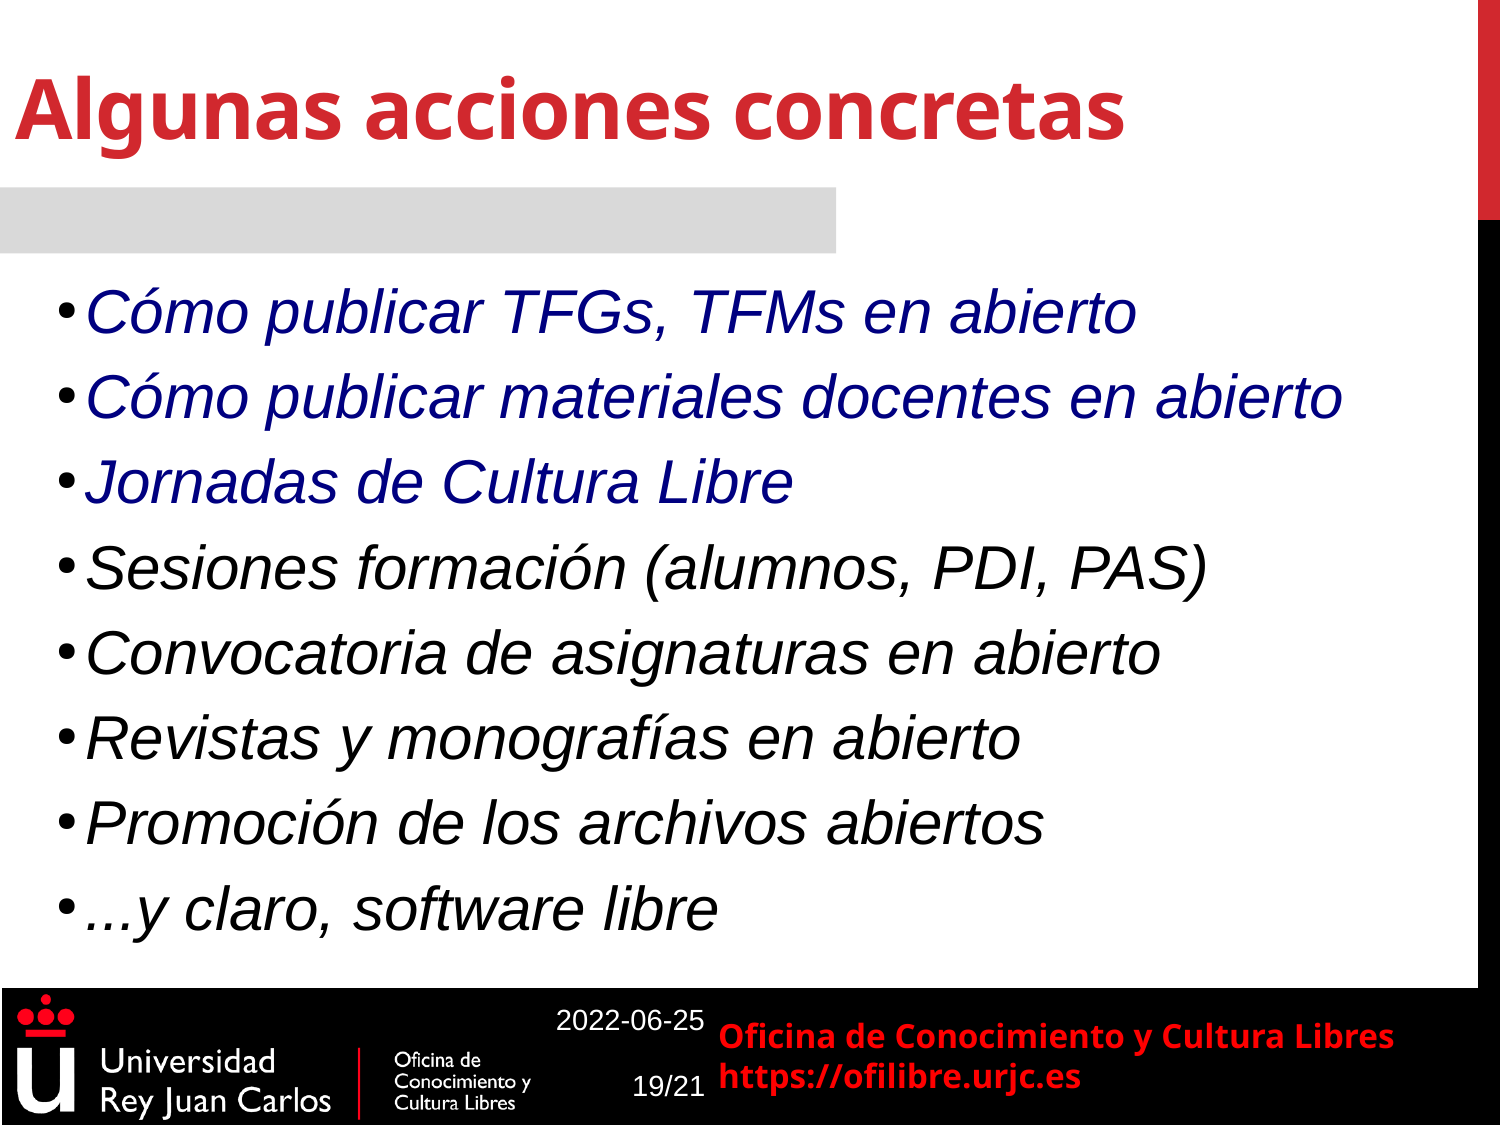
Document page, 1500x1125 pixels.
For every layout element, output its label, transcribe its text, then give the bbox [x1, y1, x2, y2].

title [75, 7, 1425, 196]
text_box Algunas acciones concretas [0, 24, 1326, 172]
list Cómo publicar TFGs, TFMs en abierto Cómo publicar materiales docentes en abierto Jornadas de Cultura Libre Sesiones formación (alumnos, PDI, PAS) Convocatoria de asignaturas en abierto Revistas y monografías en abierto Promoción de los archivos abiertos ...y claro, software libre [31, 270, 1456, 961]
picture [17, 994, 531, 1120]
